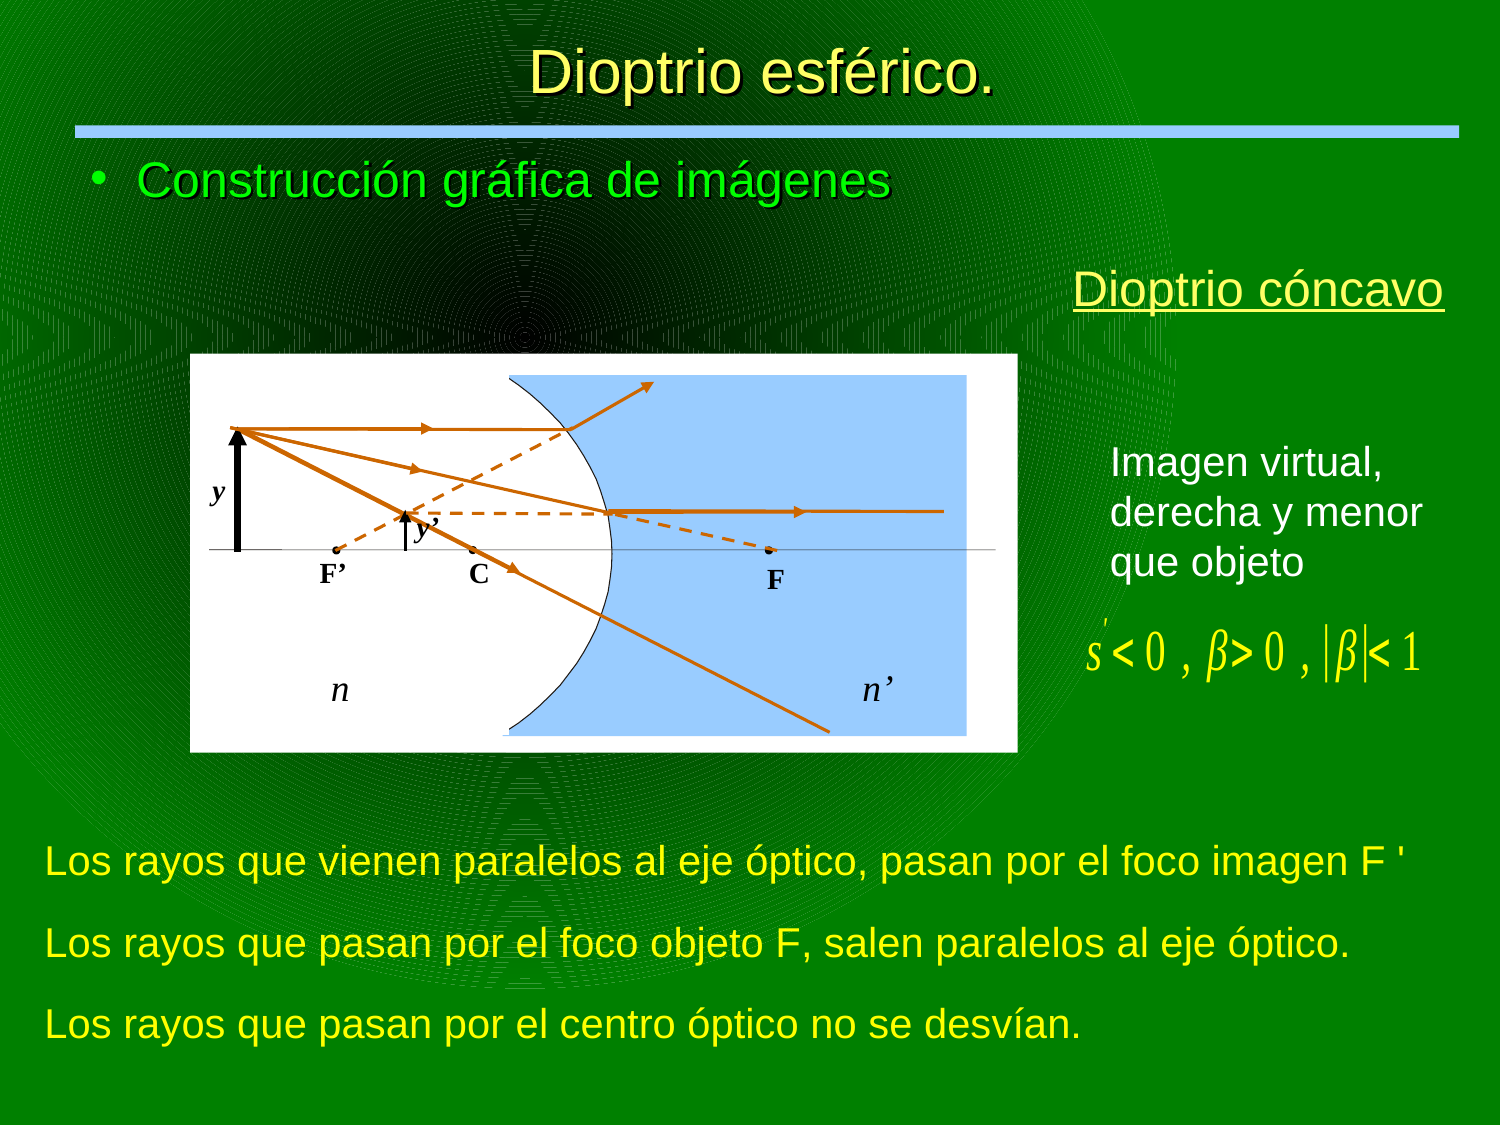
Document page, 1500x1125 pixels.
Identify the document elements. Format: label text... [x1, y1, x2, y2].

text_box F [744, 560, 808, 596]
text_box Dioptrio esférico. [50, 24, 1476, 113]
text_box y [199, 471, 238, 507]
text_box Dioptrio cóncavo [1054, 248, 1463, 324]
text_box Los rayos que vienen paralelos al eje óptico, pasan por el foco imagen F ' Los rayos que pasan por el foco objeto F, salen paralelos al eje óptico. Los rayos que pasan por el centro óptico no se desvían. [29, 826, 1447, 1055]
text_box [75, 125, 1460, 138]
text_box y’ [409, 508, 447, 544]
text_box [190, 353, 1018, 753]
text_box n [317, 663, 364, 709]
text_box C [489, 554, 511, 565]
chart [1073, 608, 1437, 684]
text_box Construcción gráfica de imágenes [74, 139, 1405, 228]
text_box n’ [846, 663, 910, 709]
text_box Imagen virtual, derecha y menor que objeto [1095, 427, 1447, 593]
text_box F’ [302, 554, 365, 590]
text_box C [447, 554, 511, 590]
